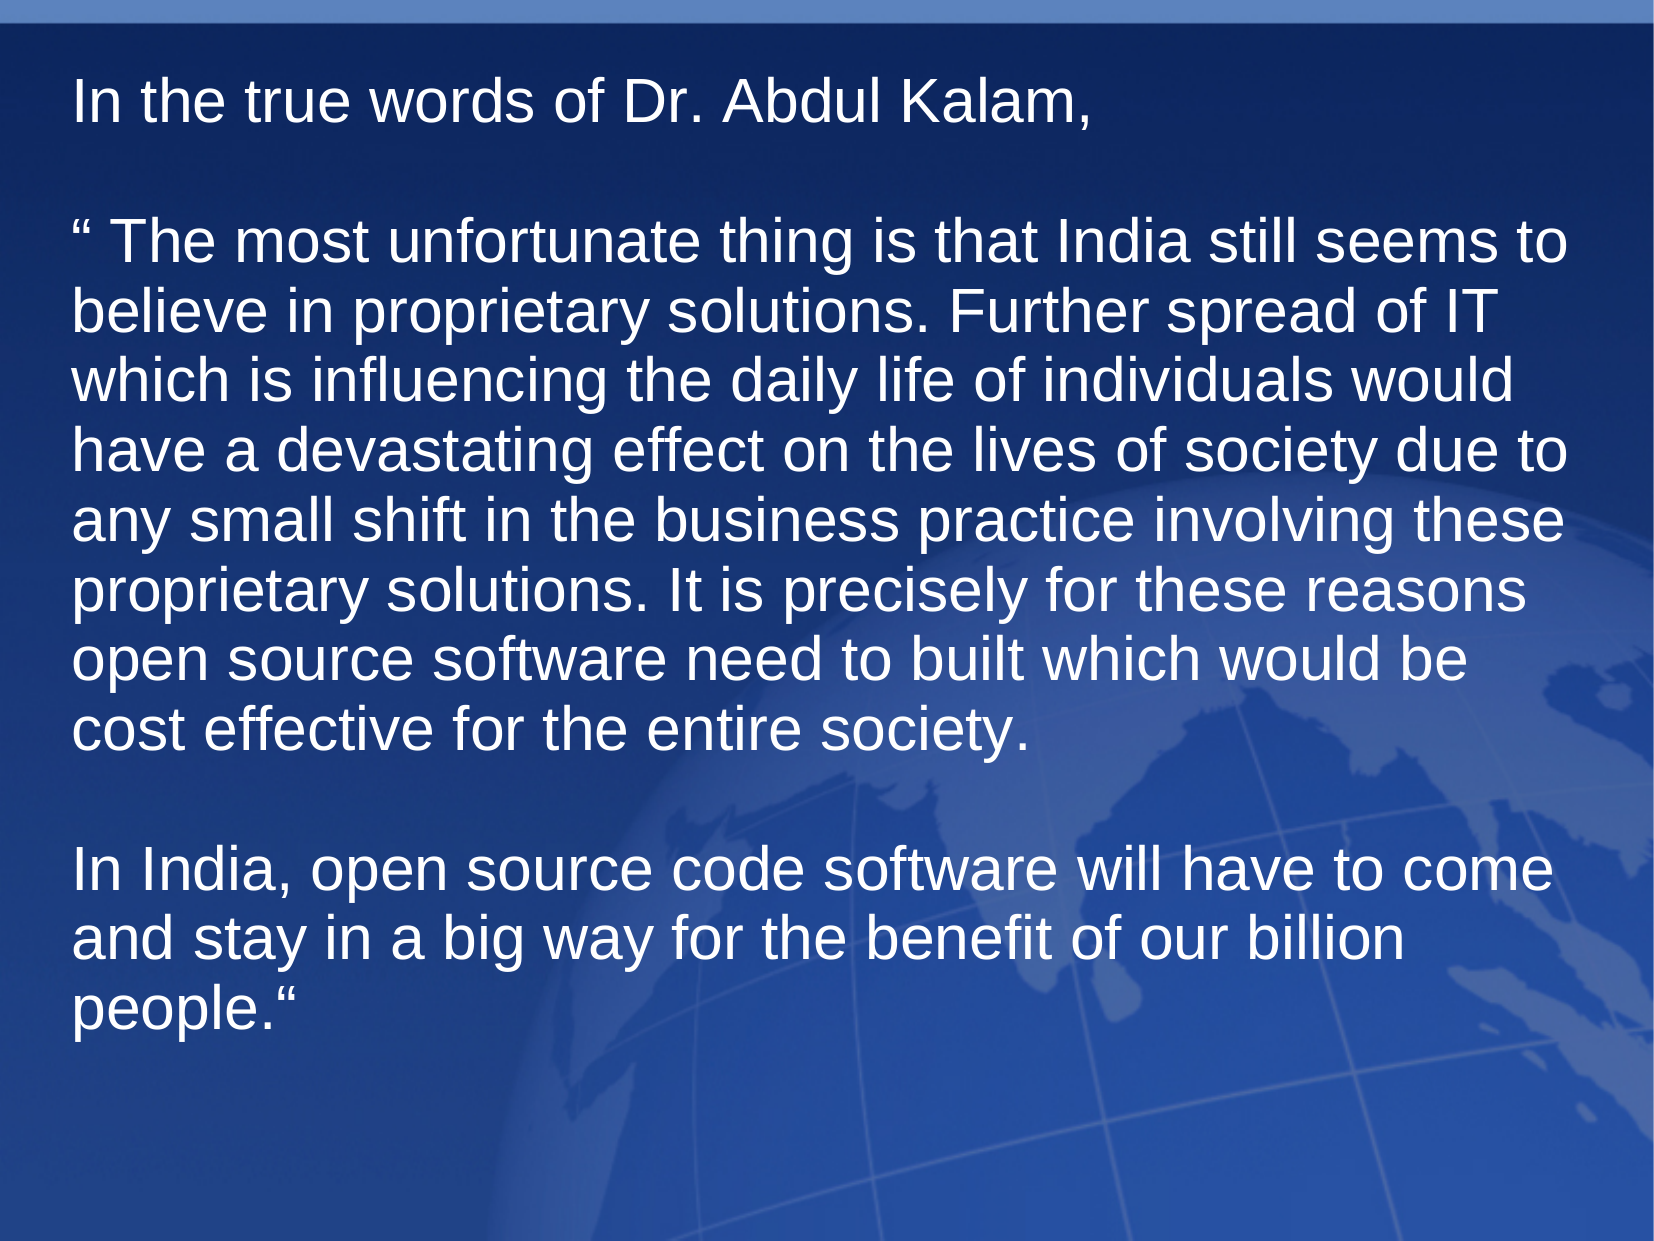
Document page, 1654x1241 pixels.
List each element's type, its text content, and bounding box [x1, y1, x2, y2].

picture [0, 0, 1654, 1241]
text_box In the true words of Dr. Abdul Kalam, “ The most unfortunate thing is that India still seems to believe in proprietary solutions. Further spread of IT which is influencing the daily life of individuals would have a devastating effect on the lives of society due to any small shift in the business practice involving these proprietary solutions. It is precisely for these reasons open source software need to built which would be cost effective for the entire society. In India, open source code software will have to come and stay in a big way for the benefit of our billion people.“ [56, 59, 1595, 1211]
